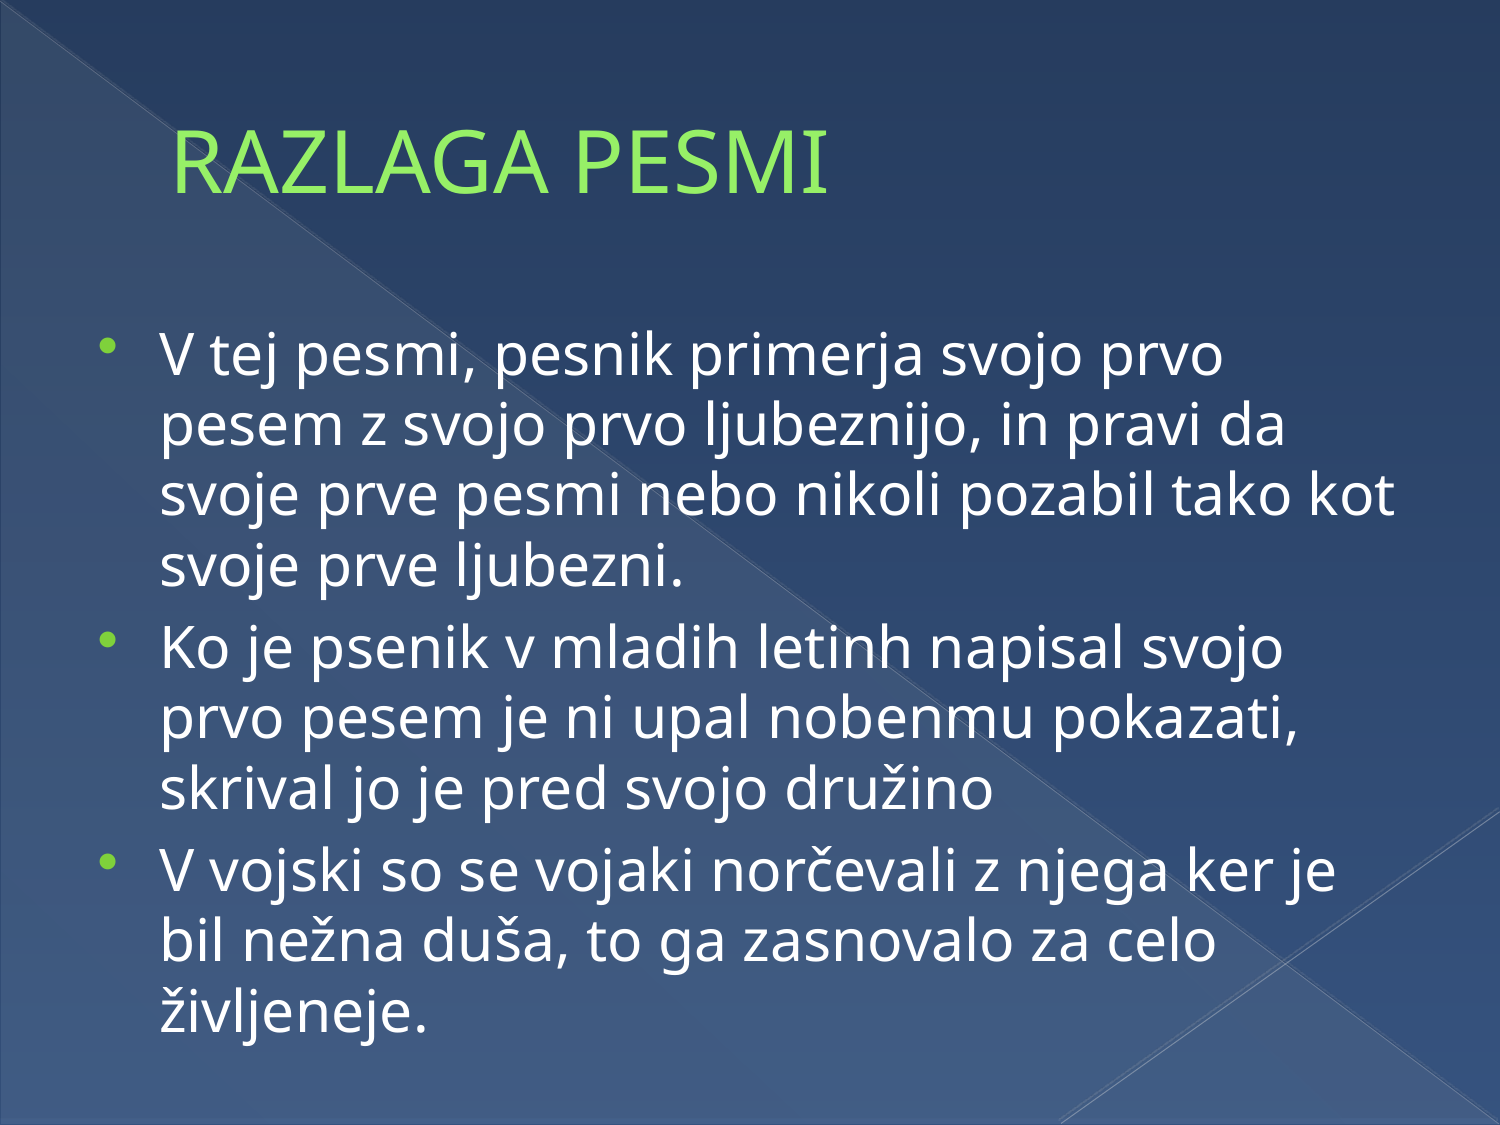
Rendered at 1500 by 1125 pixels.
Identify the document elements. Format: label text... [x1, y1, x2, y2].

list V tej pesmi, pesnik primerja svojo prvo pesem z svojo prvo ljubeznijo, in pravi da svoje prve pesmi nebo nikoli pozabil tako kot svoje prve ljubezni. Ko je psenik v mladih letinh napisal svojo prvo pesem je ni upal nobenmu pokazati, skrival jo je pred svojo družino V vojski so se vojaki norčevali z njega ker je bil nežna duša, to ga zasnovalo za celo življeneje. [75, 308, 1425, 1059]
title RAZLAGA PESMI [75, 43, 1425, 274]
